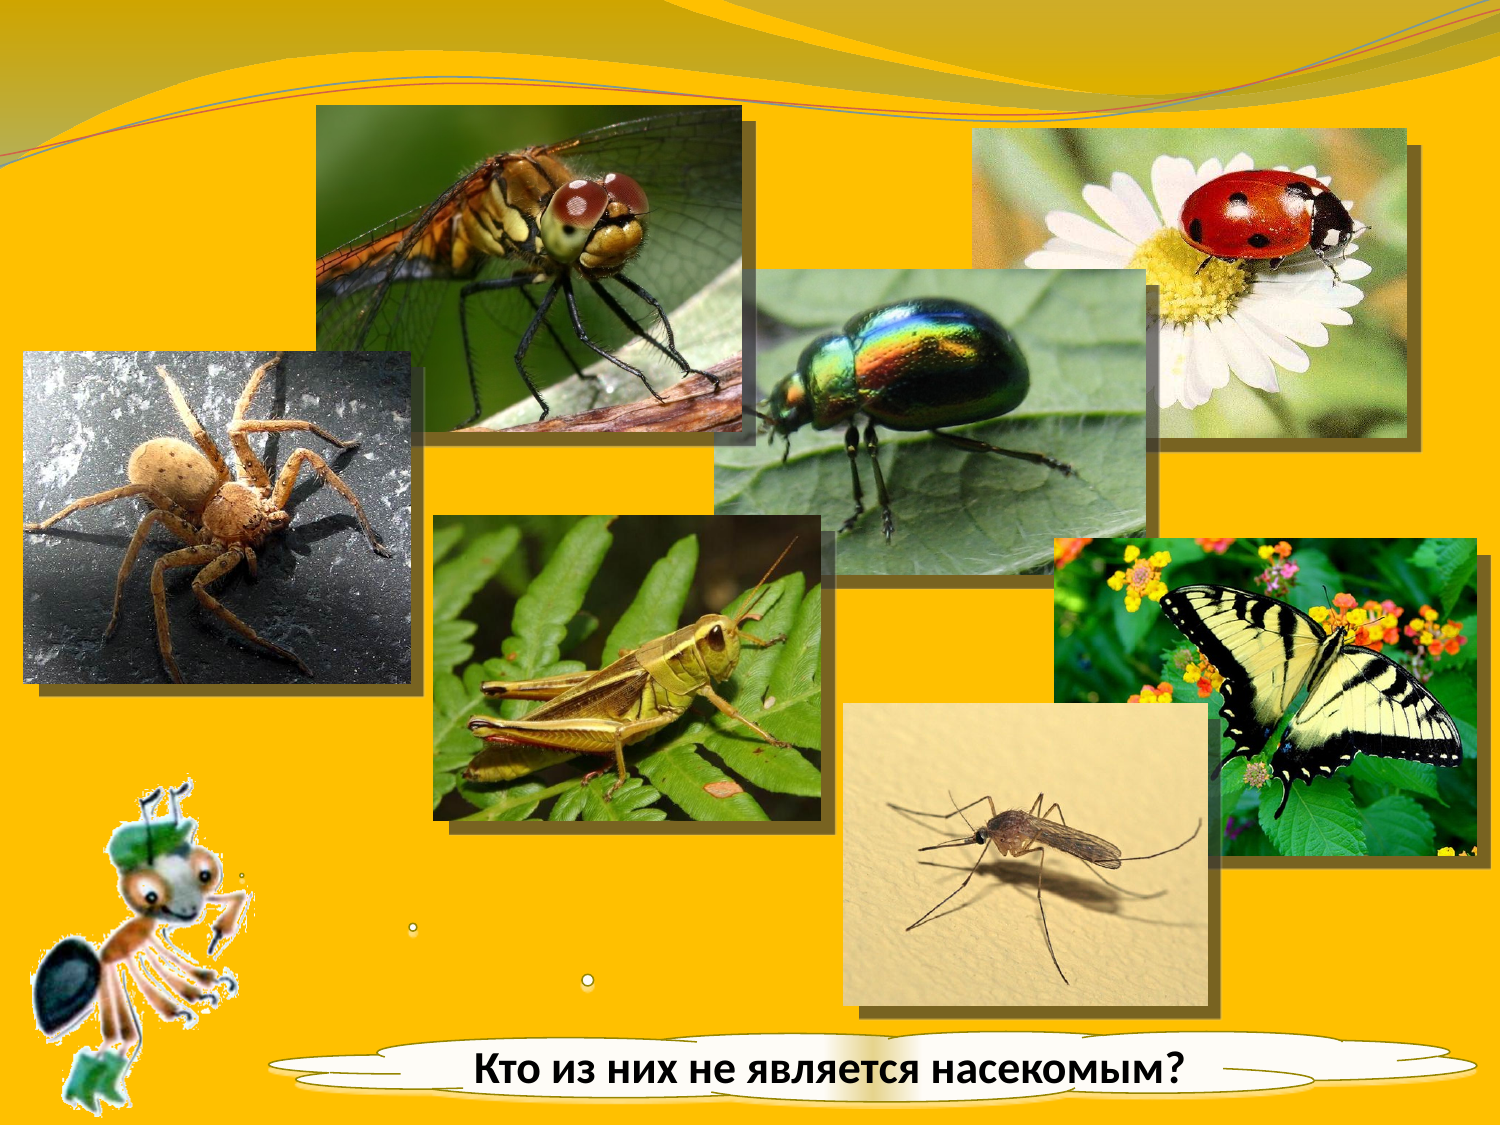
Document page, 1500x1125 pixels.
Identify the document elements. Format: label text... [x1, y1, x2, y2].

picture [23, 773, 255, 1125]
picture [433, 128, 1477, 1006]
text_box Кто из них не является насекомым? [268, 1031, 1478, 1102]
picture [23, 105, 742, 684]
